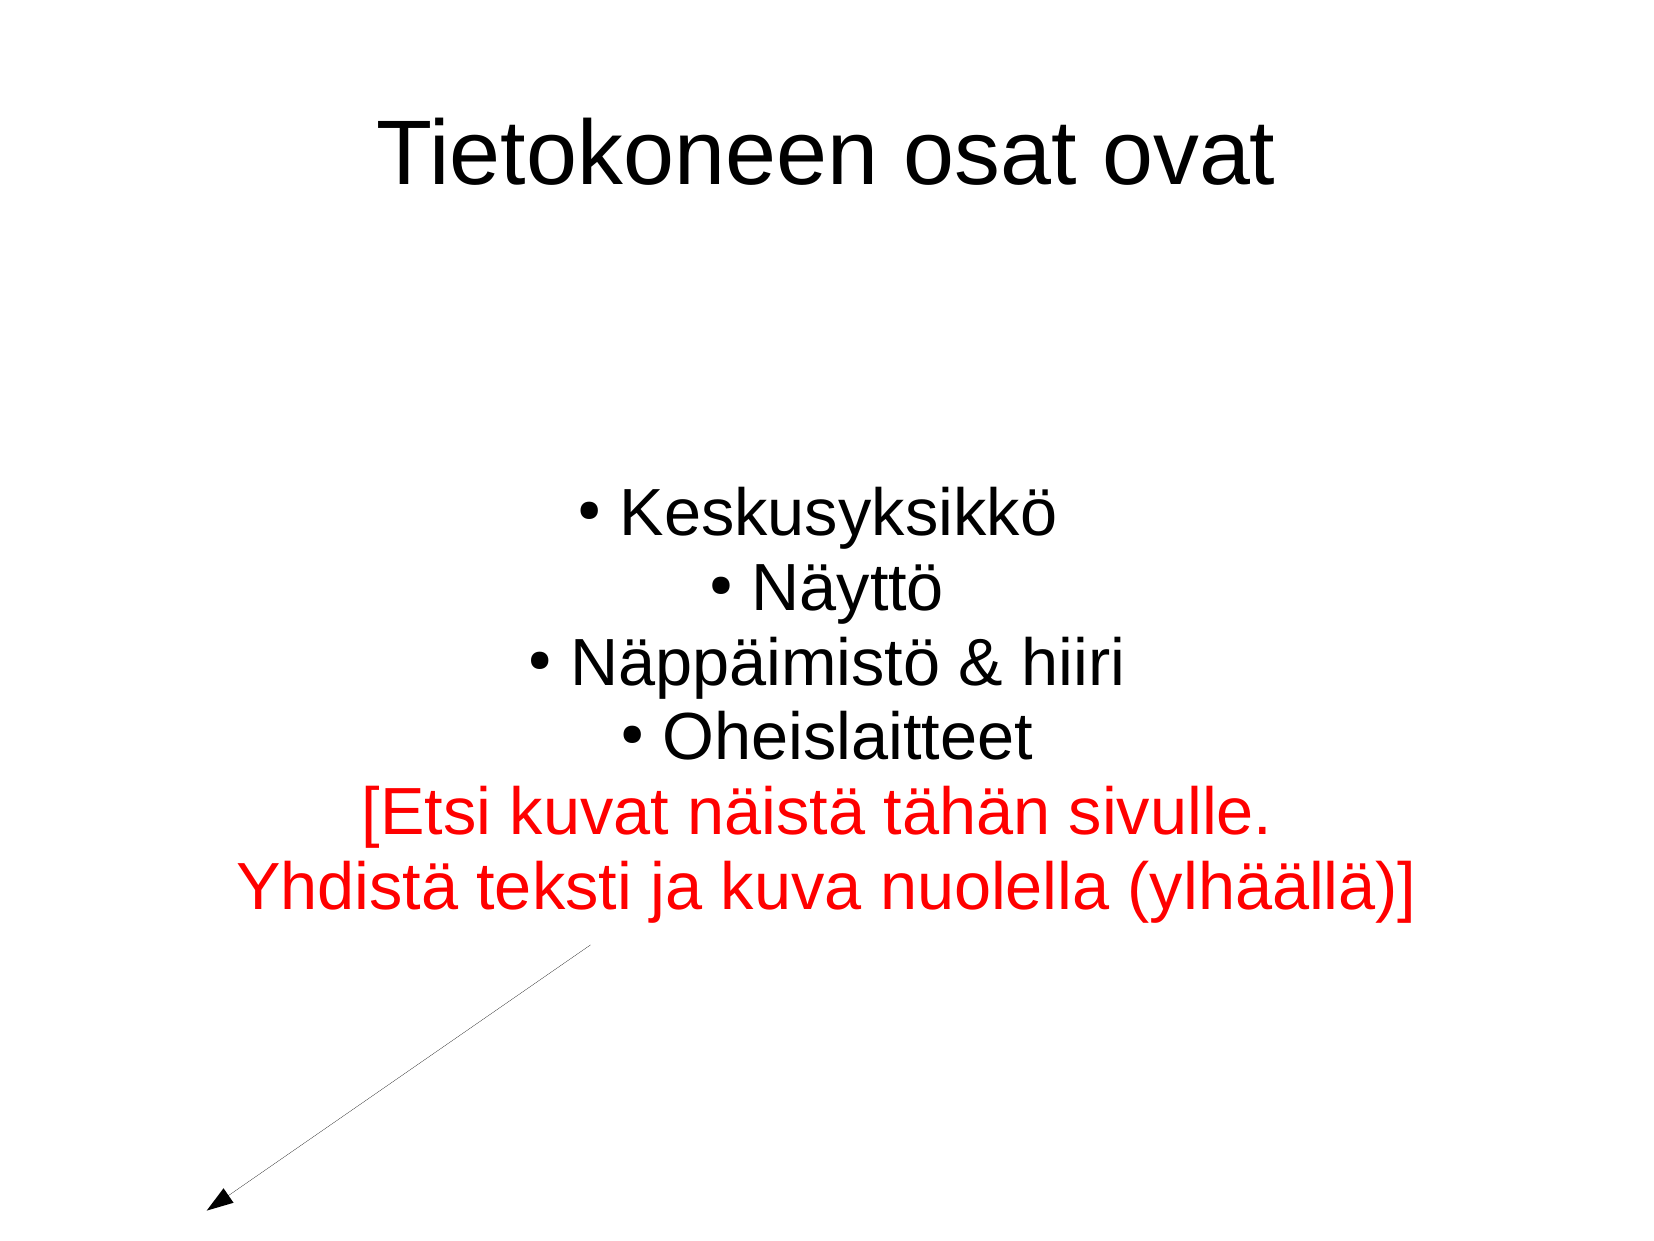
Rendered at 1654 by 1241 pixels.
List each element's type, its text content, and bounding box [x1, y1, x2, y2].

title Tietokoneen osat ovat [82, 49, 1571, 257]
subtitle Keskusyksikkö Näyttö Näppäimistö & hiiri Oheislaitteet [Etsi kuvat näistä tähän sivulle. Yhdistä teksti ja kuva nuolella (ylhäällä)] [82, 297, 1571, 1102]
